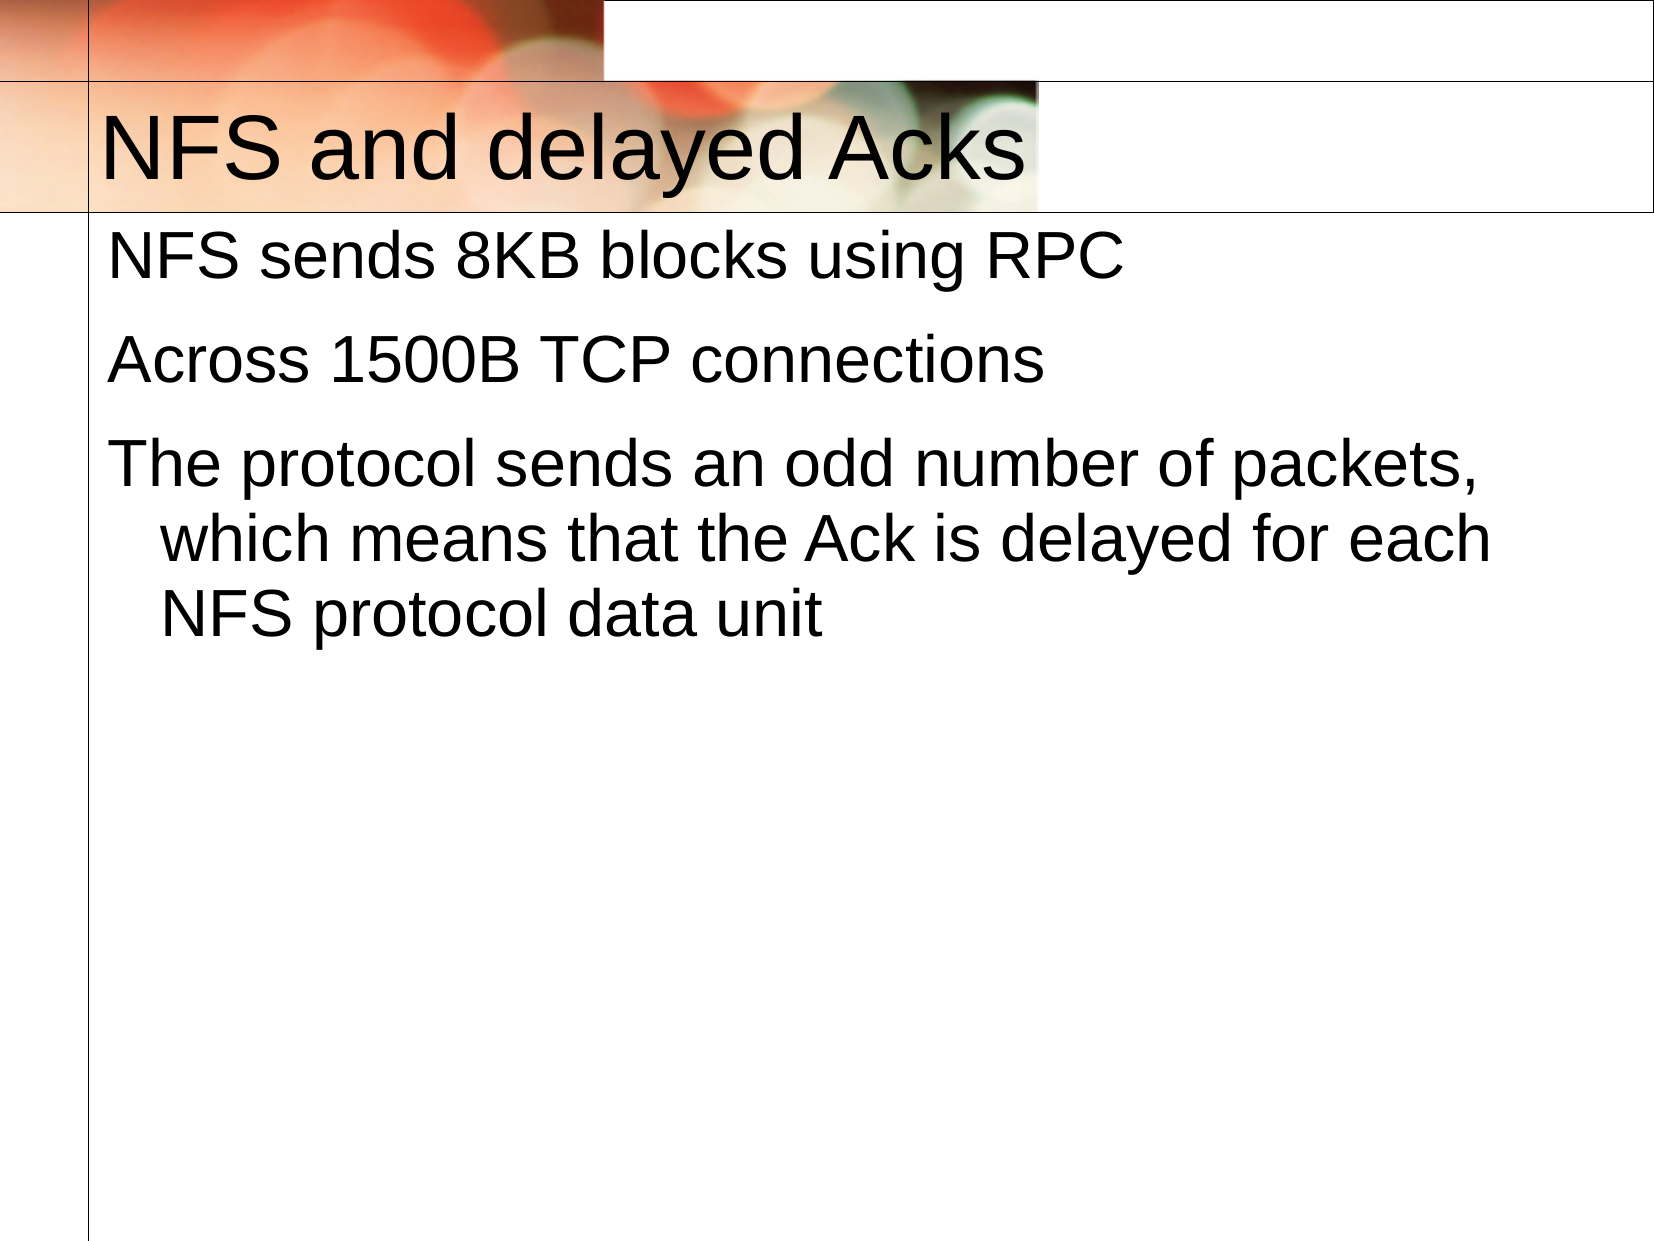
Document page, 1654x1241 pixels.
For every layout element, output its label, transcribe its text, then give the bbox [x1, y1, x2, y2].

picture [89, 82, 1039, 212]
picture [0, 82, 88, 212]
list NFS sends 8KB blocks using RPC Across 1500B TCP connections The protocol sends an odd number of packets, which means that the Ack is delayed for each NFS protocol data unit [89, 217, 1578, 1226]
title NFS and delayed Acks [100, 95, 1571, 200]
picture [89, 0, 1039, 81]
picture [0, 0, 88, 81]
